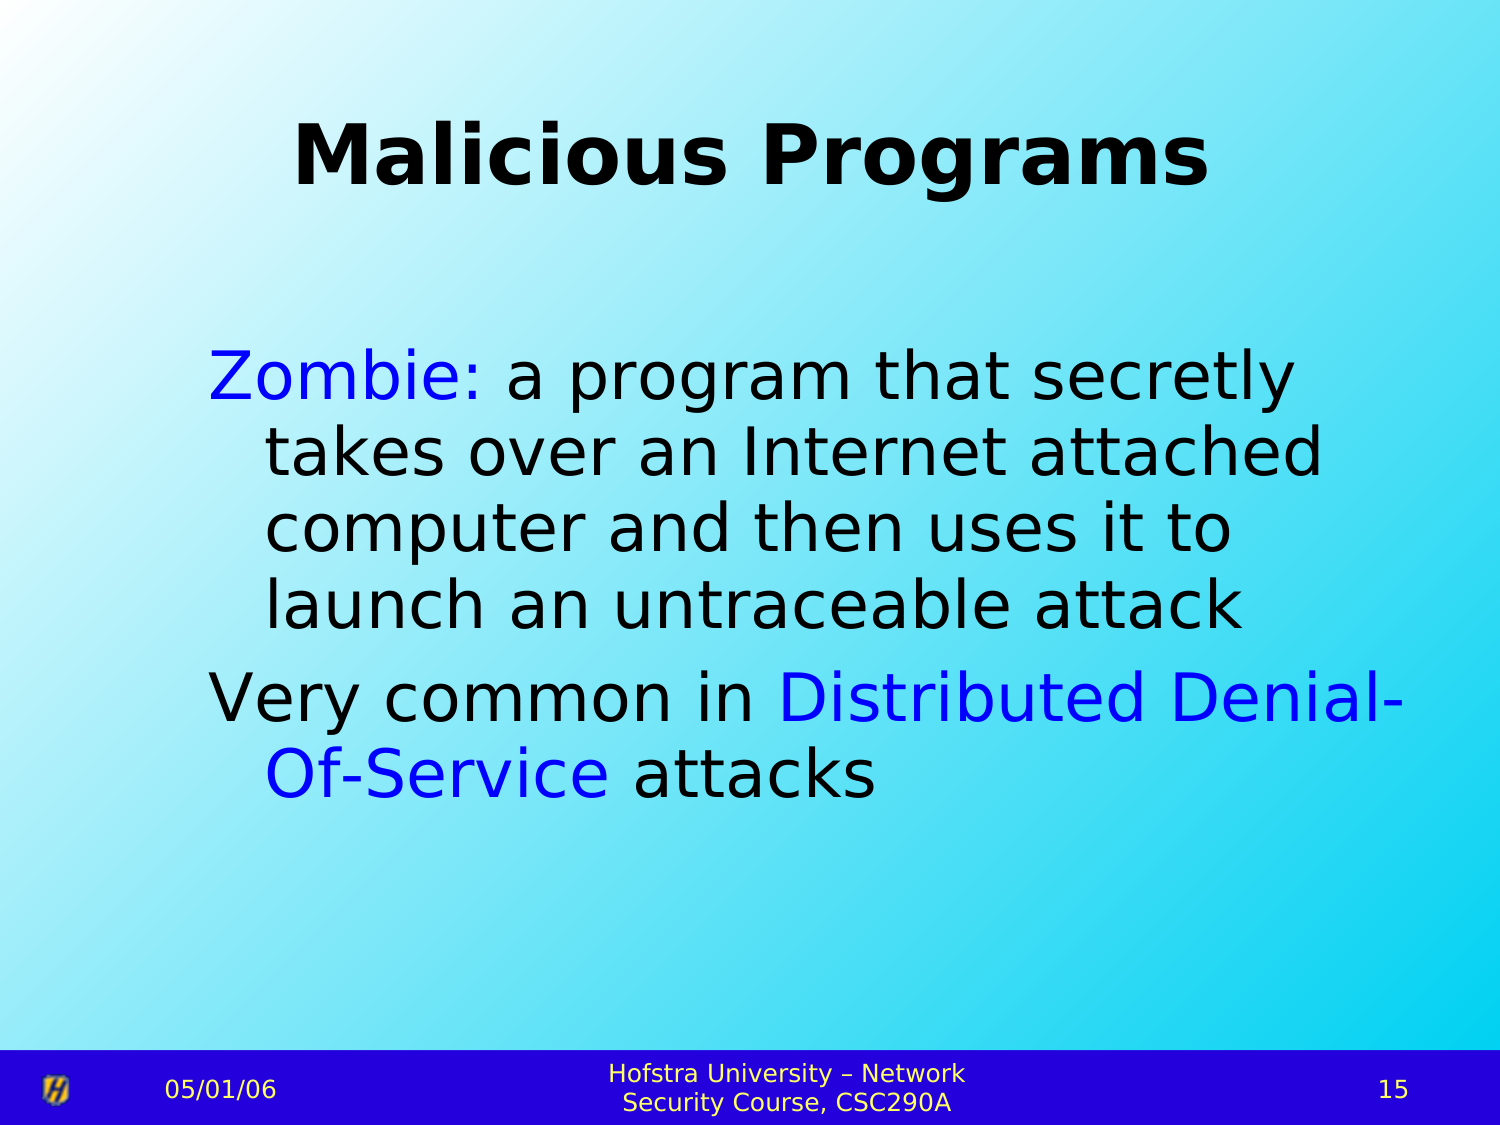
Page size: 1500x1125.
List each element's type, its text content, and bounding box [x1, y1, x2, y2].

title Malicious Programs [112, 95, 1391, 212]
list Zombie: a program that secretly takes over an Internet attached computer and then uses it to launch an untraceable attack Very common in Distributed Denial-Of-Service attacks [193, 330, 1469, 1007]
picture [37, 1072, 76, 1110]
